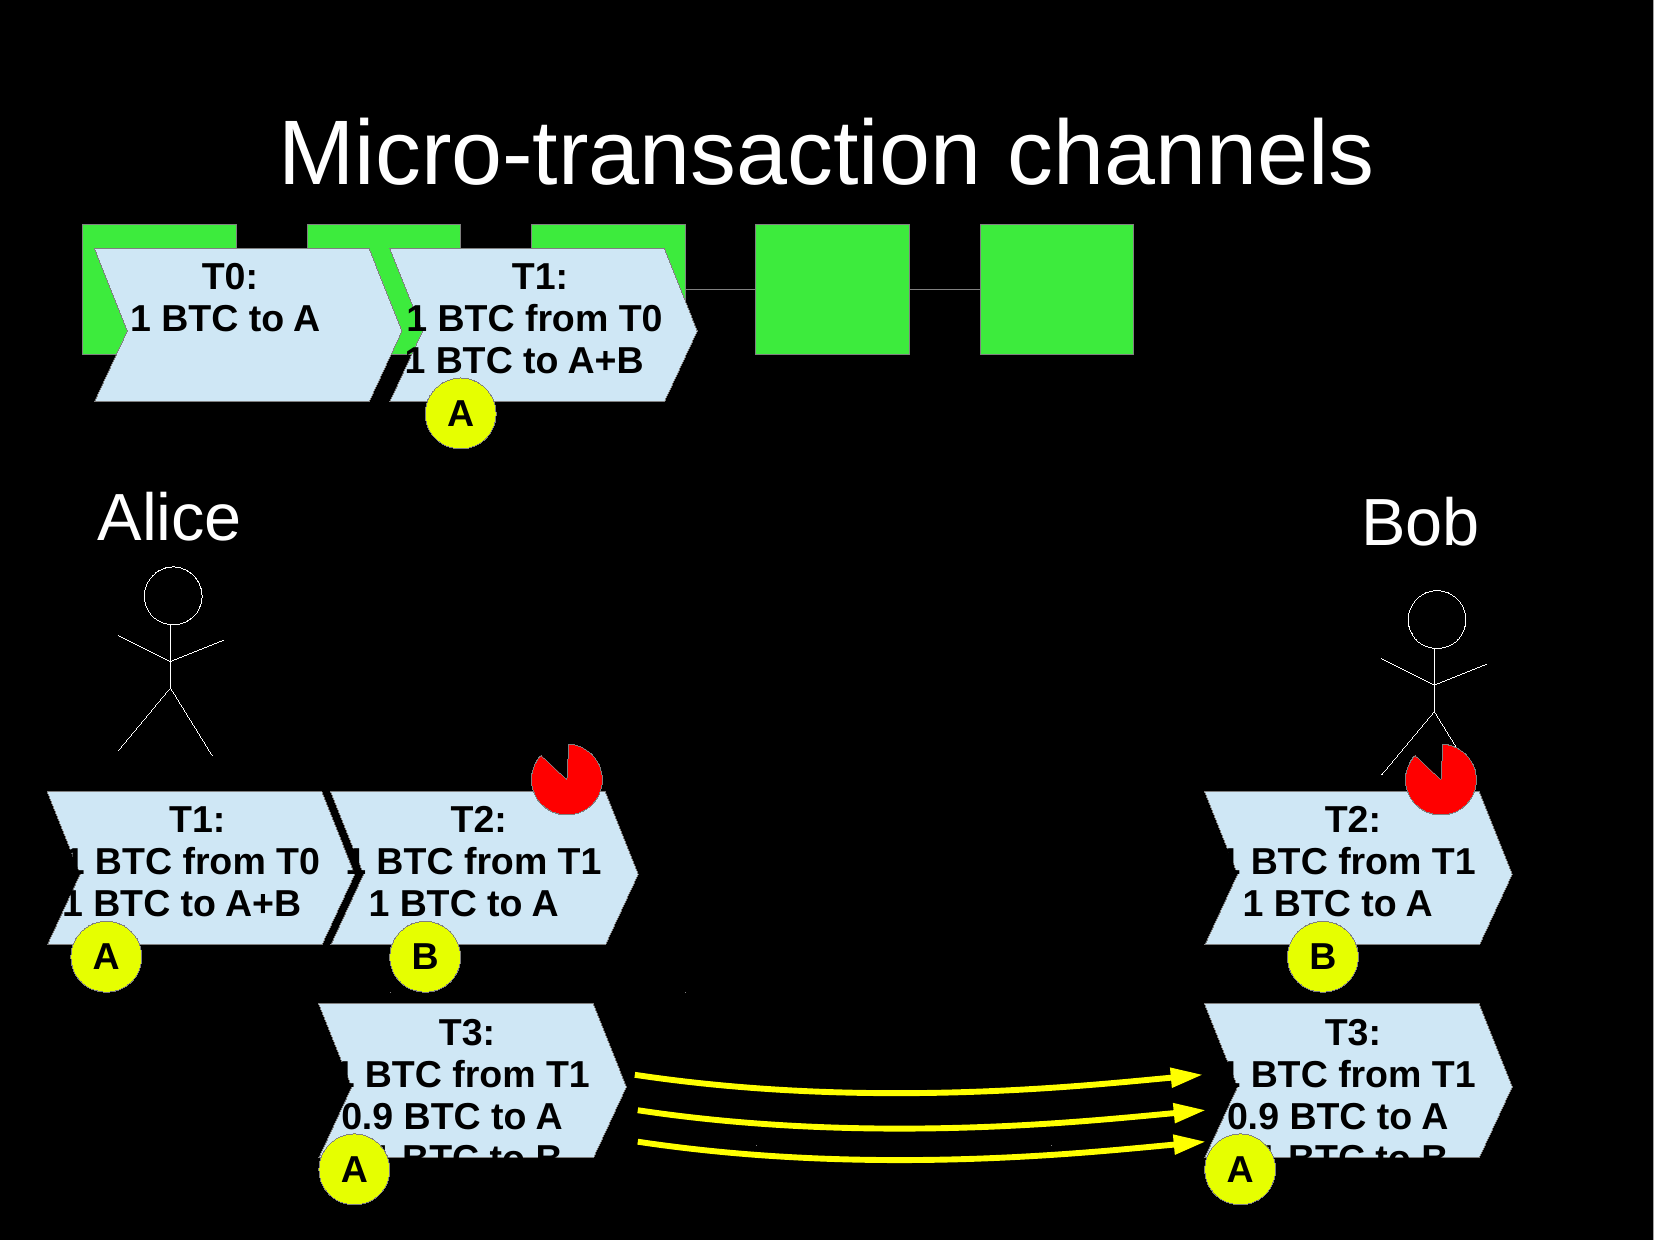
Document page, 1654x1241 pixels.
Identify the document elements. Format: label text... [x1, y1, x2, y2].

text_box T1: 1 BTC from T0 1 BTC to A+B [47, 791, 355, 945]
text_box B [389, 921, 461, 993]
text_box Alice [82, 472, 308, 563]
text_box [980, 224, 1134, 355]
text_box [1405, 744, 1477, 815]
text_box T2: 1 BTC from T1 1 BTC to A [1204, 791, 1513, 945]
text_box A [318, 1133, 390, 1205]
text_box T0: 1 BTC to A [94, 248, 402, 402]
text_box A [425, 377, 497, 449]
text_box A [70, 921, 142, 993]
text_box T1: 1 BTC from T0 1 BTC to A+B [389, 248, 698, 402]
title Micro-transaction channels [82, 49, 1571, 257]
text_box T3: 1 BTC from T1 0.9 BTC to A 0.1 BTC to B [1204, 1003, 1513, 1158]
text_box Bob [1346, 477, 1571, 568]
text_box T3: 1 BTC from T1 0.9 BTC to A 0.1 BTC to B [318, 1003, 627, 1158]
text_box B [1287, 921, 1359, 993]
text_box T2: 1 BTC from T1 1 BTC to A [330, 791, 639, 945]
text_box A [1204, 1133, 1276, 1205]
text_box [531, 744, 603, 815]
text_box [82, 224, 237, 355]
text_box [531, 224, 686, 299]
text_box [307, 224, 461, 355]
text_box [755, 224, 910, 355]
